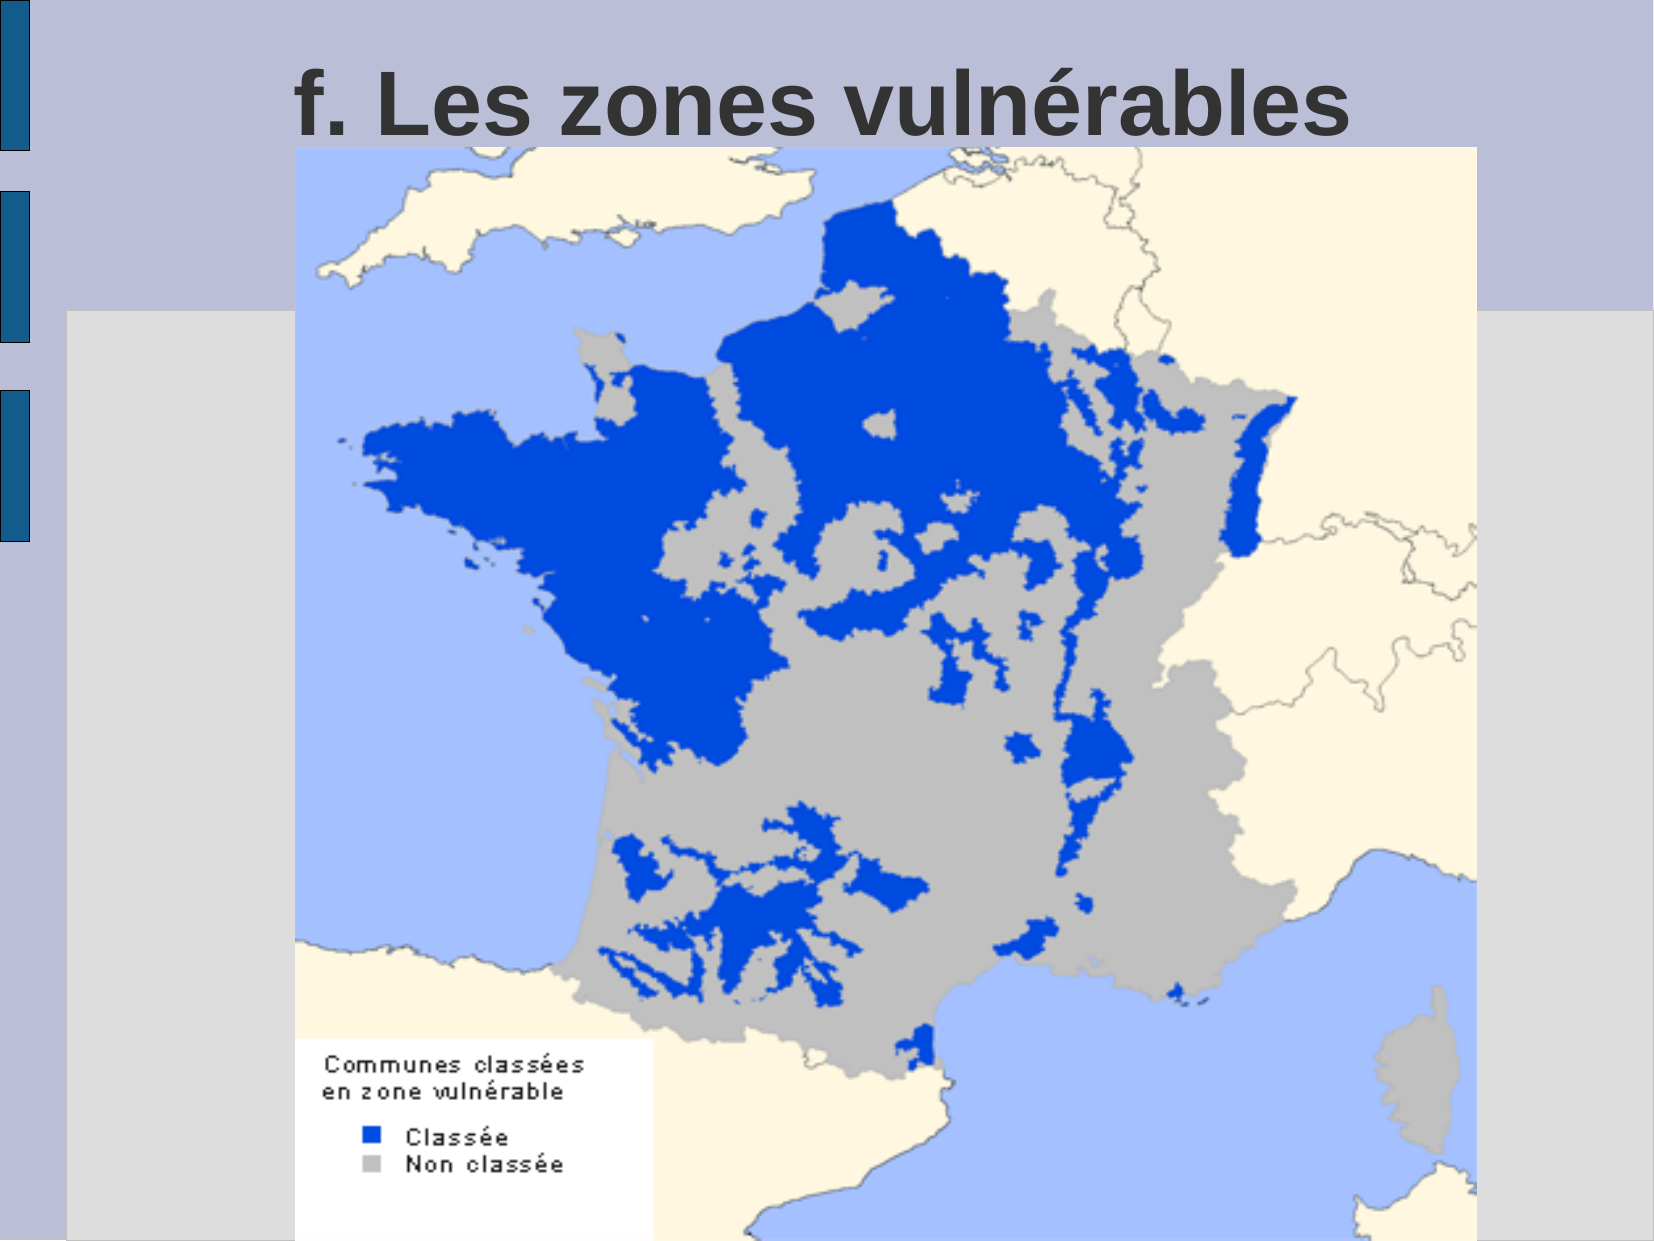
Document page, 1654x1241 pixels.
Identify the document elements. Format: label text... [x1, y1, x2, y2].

picture [295, 147, 1477, 1241]
title f. Les zones vulnérables [118, 0, 1531, 208]
